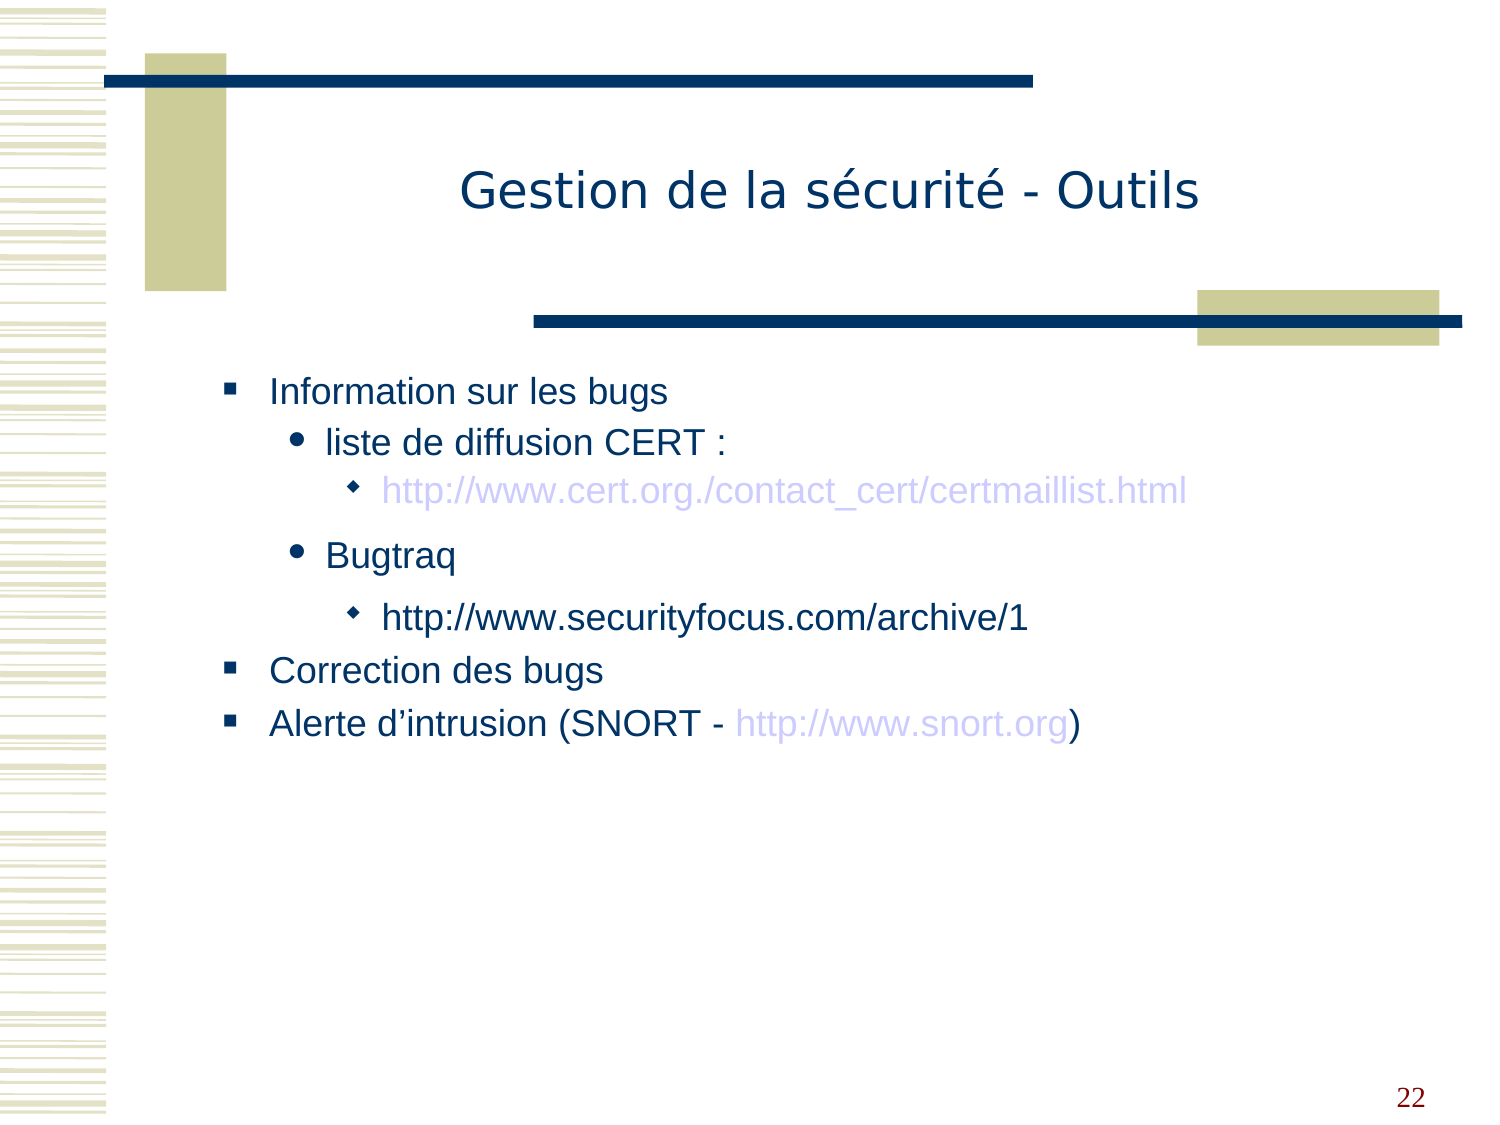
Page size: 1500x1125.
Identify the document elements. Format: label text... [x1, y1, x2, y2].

title Gestion de la sécurité - Outils [225, 99, 1436, 288]
list Information sur les bugs liste de diffusion CERT : http://www.cert.org./contact_cert/certmaillist.html Bugtraq http://www.securityfocus.com/archive/1 Correction des bugs Alerte d’intrusion (SNORT - http://www.snort.org) [132, 363, 1439, 1000]
